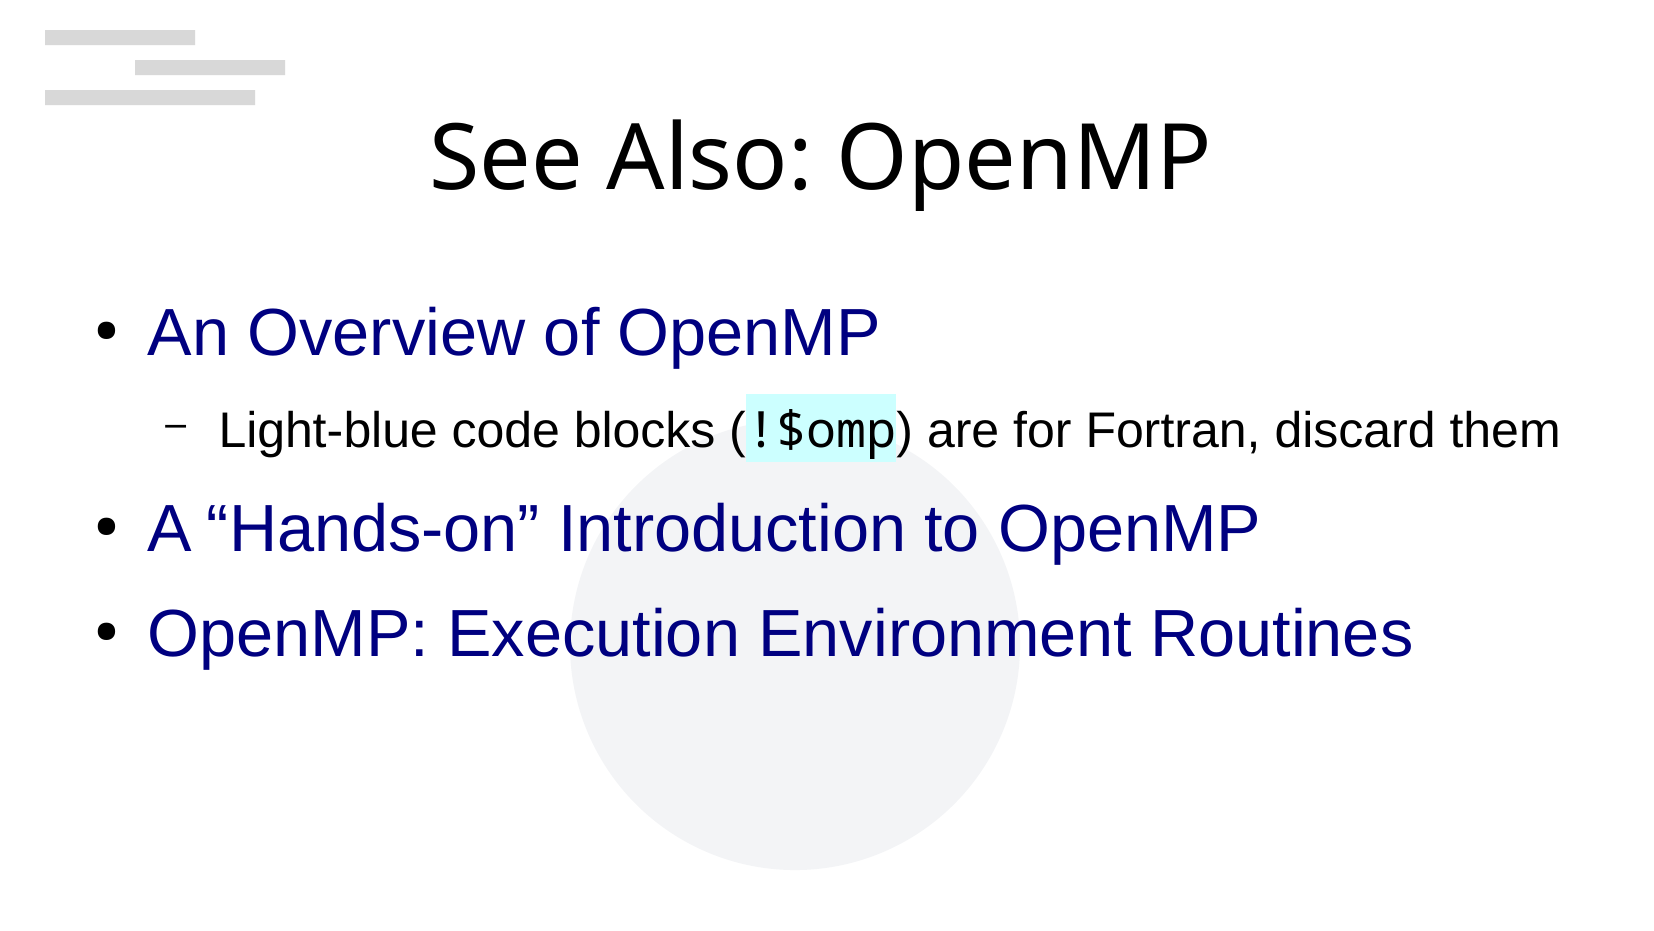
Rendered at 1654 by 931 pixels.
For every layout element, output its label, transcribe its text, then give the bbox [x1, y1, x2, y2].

list An Overview of OpenMP Light-blue code blocks (!$omp) are for Fortran, discard them A “Hands-on” Introduction to OpenMP OpenMP: Execution Environment Routines [76, 295, 1565, 835]
title See Also: OpenMP [76, 76, 1565, 233]
